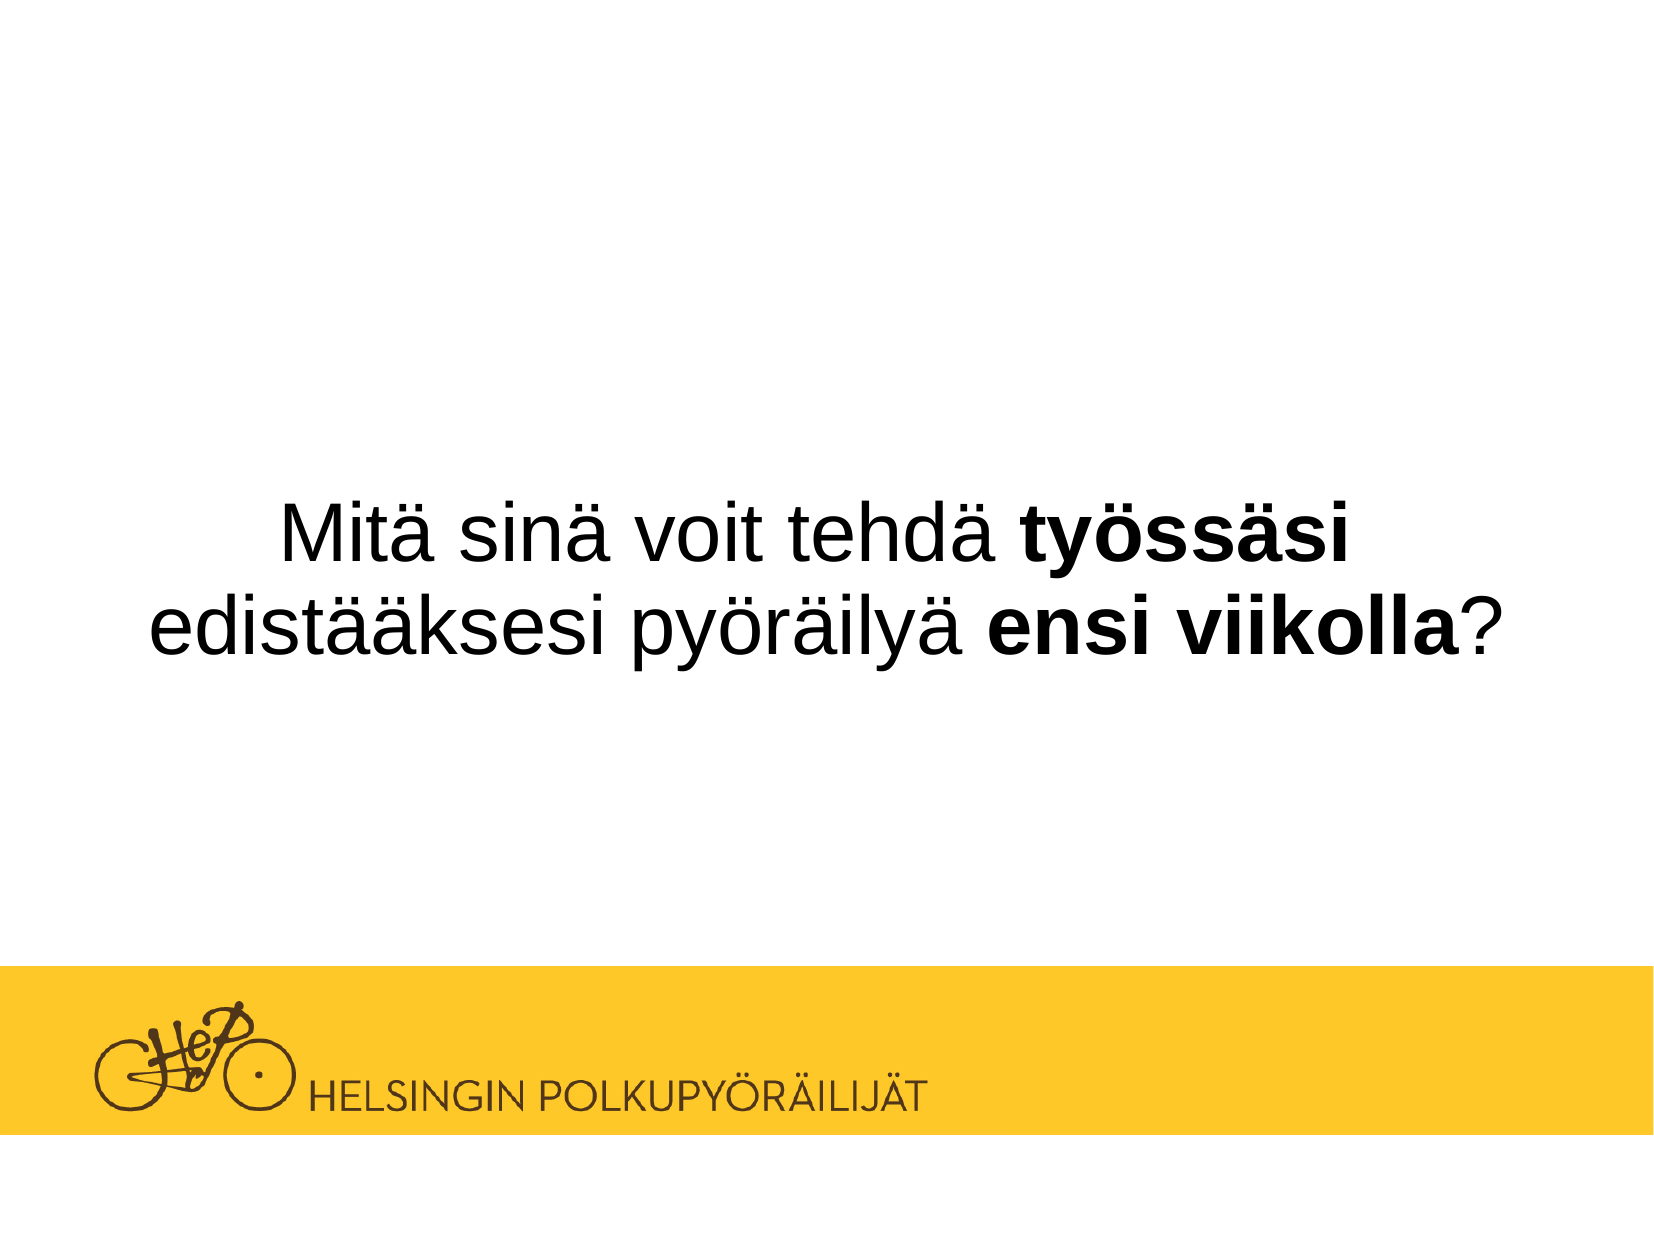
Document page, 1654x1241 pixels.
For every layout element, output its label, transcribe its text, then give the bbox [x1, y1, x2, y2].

subtitle Mitä sinä voit tehdä työssäsi edistääksesi pyöräilyä ensi viikolla? [82, 49, 1571, 1109]
picture [0, 966, 1654, 1135]
